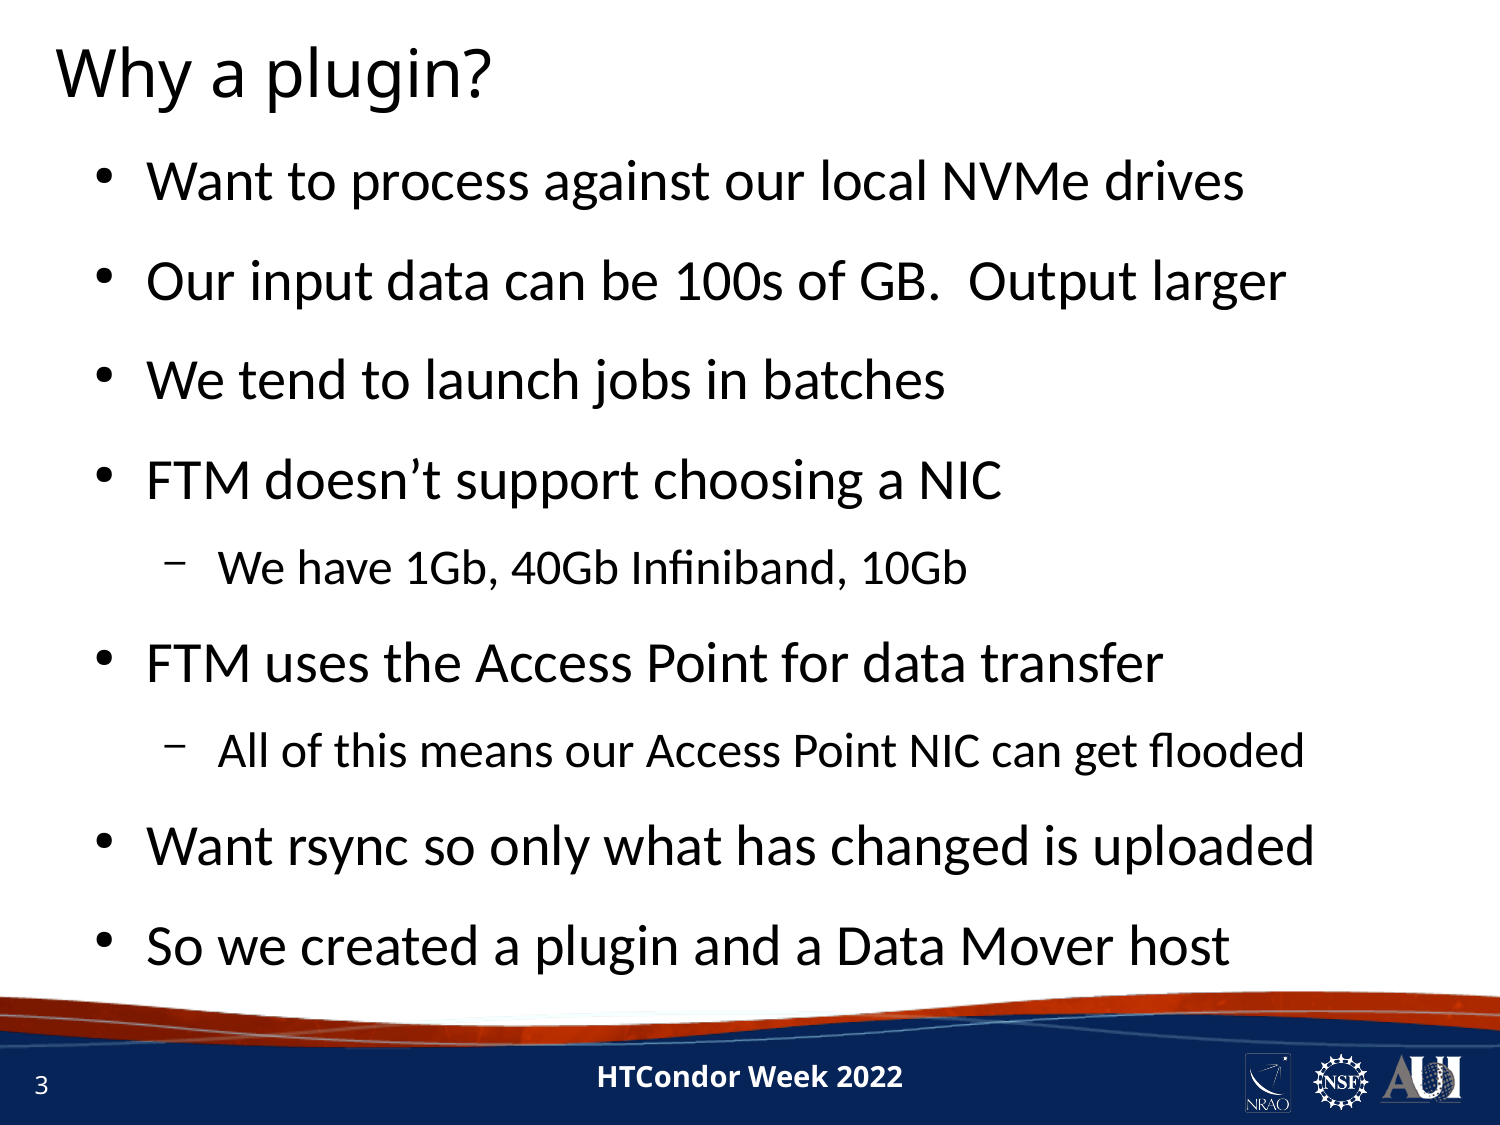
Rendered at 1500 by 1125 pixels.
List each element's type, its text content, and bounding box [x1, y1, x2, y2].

list Want to process against our local NVMe drives Our input data can be 100s of GB. Output larger We tend to launch jobs in batches FTM doesn’t support choosing a NIC We have 1Gb, 40Gb Infiniband, 10Gb FTM uses the Access Point for data transfer All of this means our Access Point NIC can get flooded Want rsync so only what has changed is uploaded So we created a plugin and a Data Mover host [61, 135, 1478, 976]
picture [0, 981, 1500, 1109]
list Why a plugin? [41, 23, 1458, 103]
